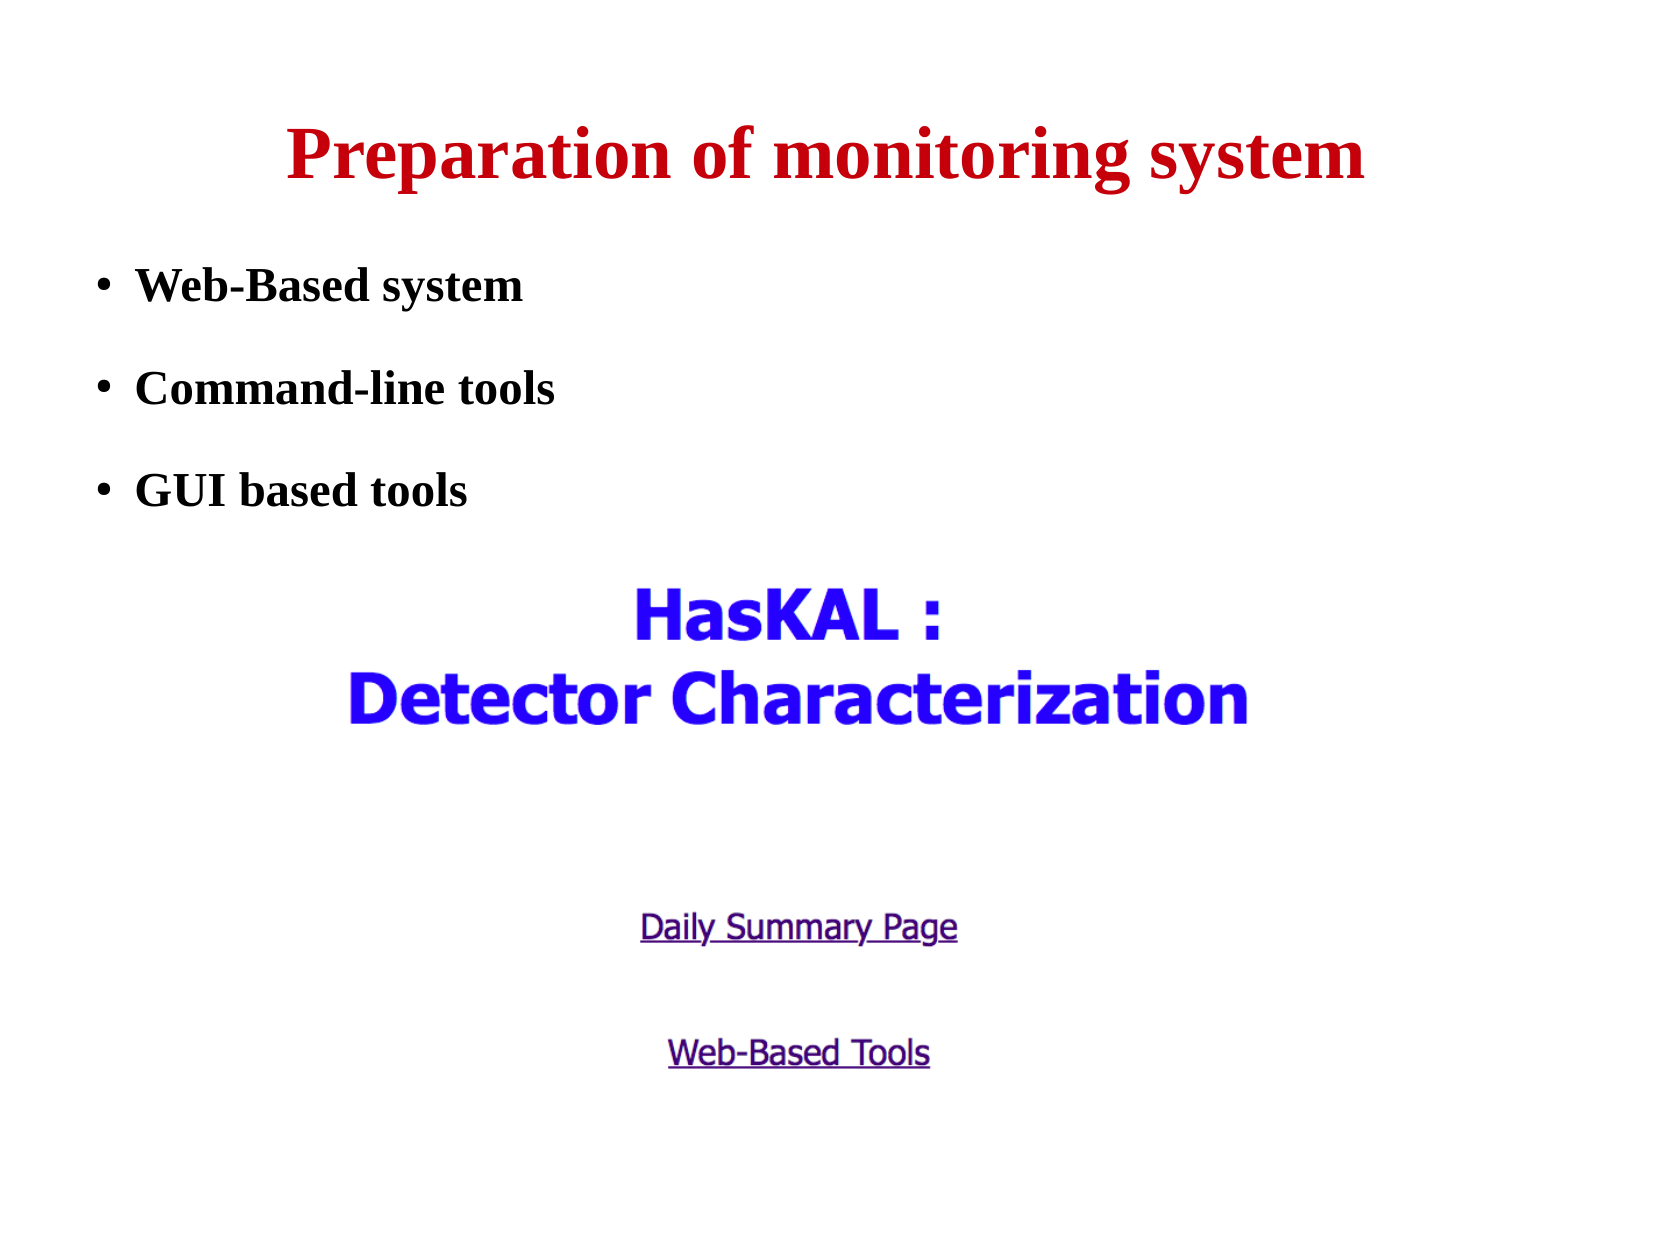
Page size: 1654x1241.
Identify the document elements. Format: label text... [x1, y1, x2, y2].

picture [325, 549, 1264, 1099]
title Preparation of monitoring system [82, 49, 1571, 231]
list Web-Based system Command-line tools GUI based tools [82, 231, 1571, 520]
